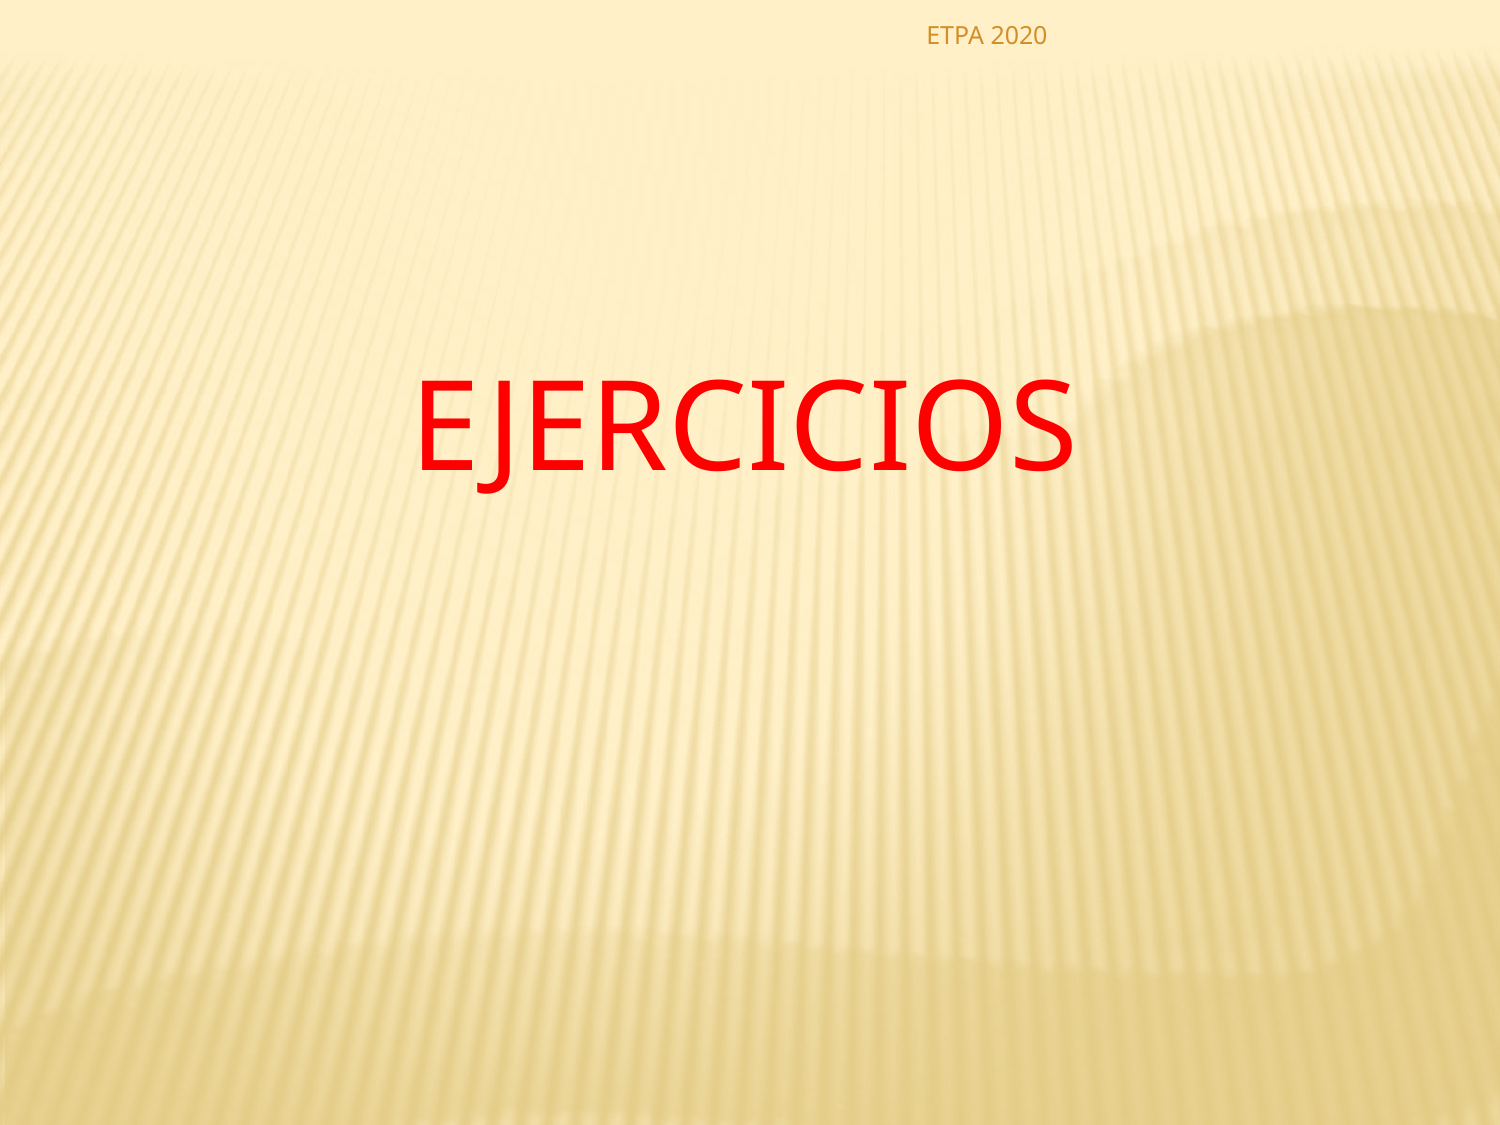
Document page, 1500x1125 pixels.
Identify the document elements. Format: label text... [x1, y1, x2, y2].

footer ETPA 2020 [512, 12, 1063, 60]
text_box EJERCICIOS [395, 338, 1294, 503]
picture [0, 0, 1500, 1125]
